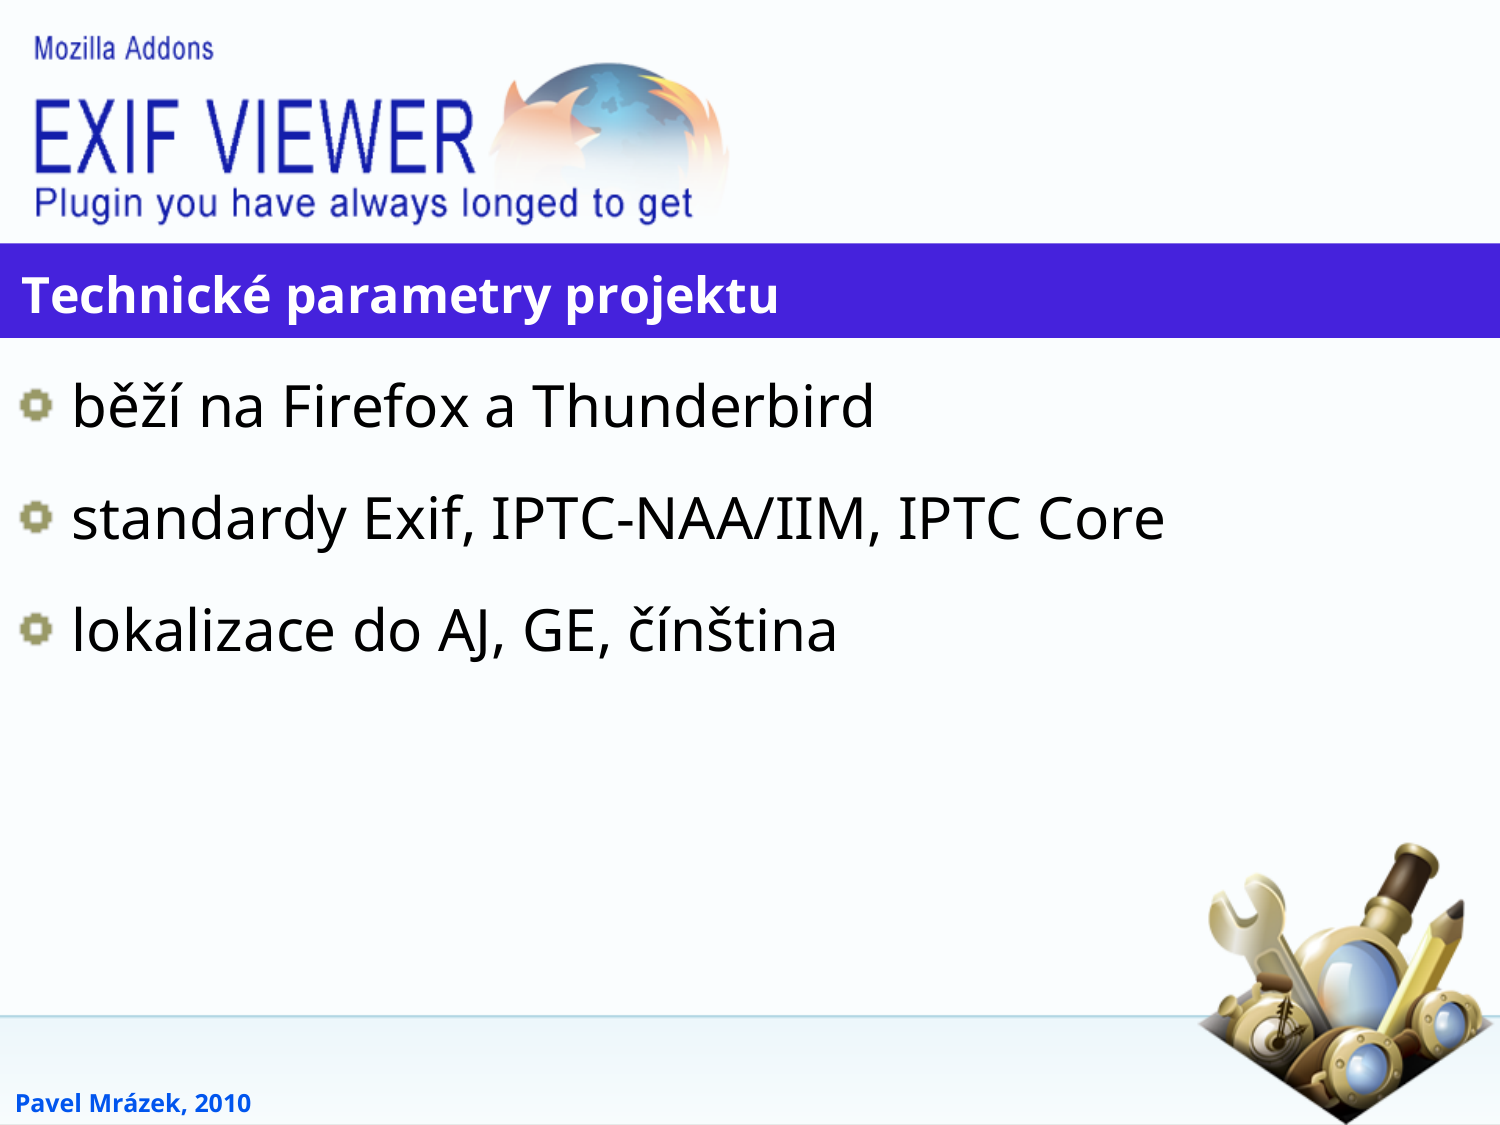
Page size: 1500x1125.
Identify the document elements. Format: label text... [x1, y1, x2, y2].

text_box Technické parametry projektu [6, 255, 809, 331]
picture [14, 383, 57, 426]
picture [14, 495, 57, 538]
picture [14, 607, 57, 650]
text_box běží na Firefox a Thunderbird standardy Exif, IPTC-NAA/IIM, IPTC Core lokalizace do AJ, GE, čínština [0, 361, 1500, 812]
text_box [0, 243, 1500, 338]
picture [29, 30, 739, 231]
text_box Pavel Mrázek, 2010 [0, 1079, 414, 1125]
picture [0, 832, 1500, 1125]
